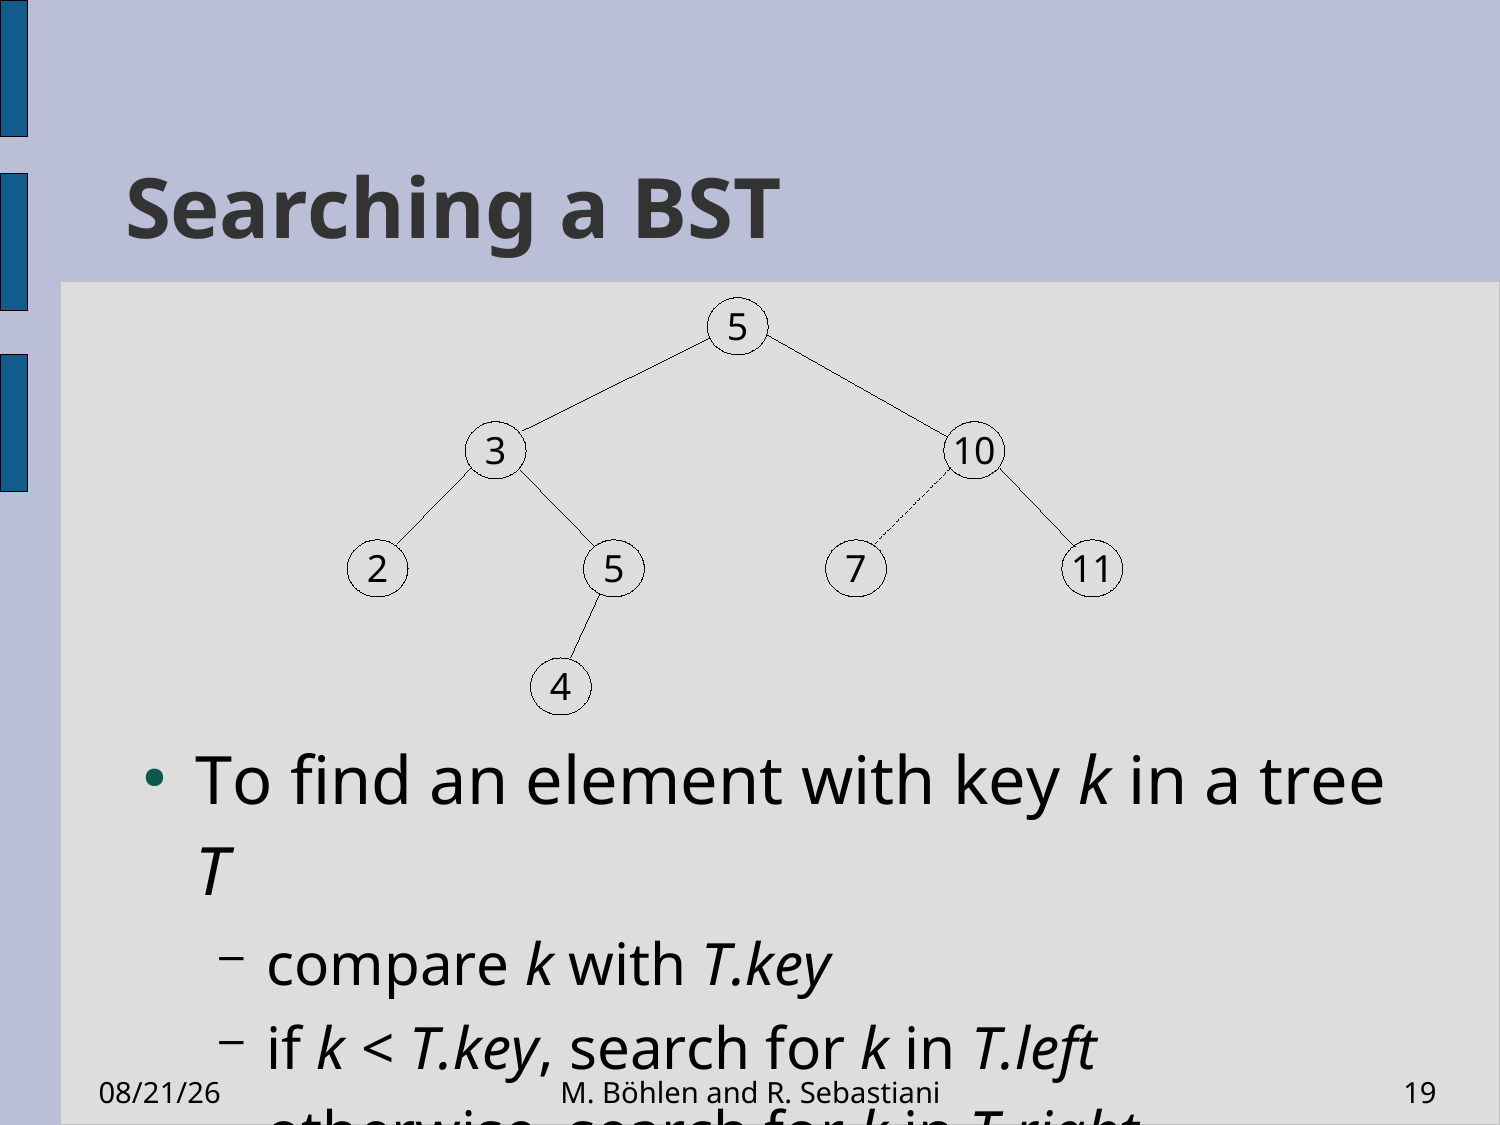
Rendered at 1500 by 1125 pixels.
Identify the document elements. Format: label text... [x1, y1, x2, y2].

text_box 5 [583, 539, 645, 597]
title Searching a BST [110, 67, 1392, 271]
list To find an element with key k in a tree T compare k with T.key if k < T.key, search for k in T.left otherwise, search for k in T.right [110, 726, 1445, 1089]
text_box 10 [943, 421, 1005, 479]
text_box 4 [530, 657, 592, 715]
text_box 7 [825, 539, 887, 597]
text_box 3 [465, 421, 527, 479]
text_box 2 [347, 539, 409, 597]
text_box 11 [1061, 539, 1123, 597]
text_box 5 [707, 297, 769, 355]
